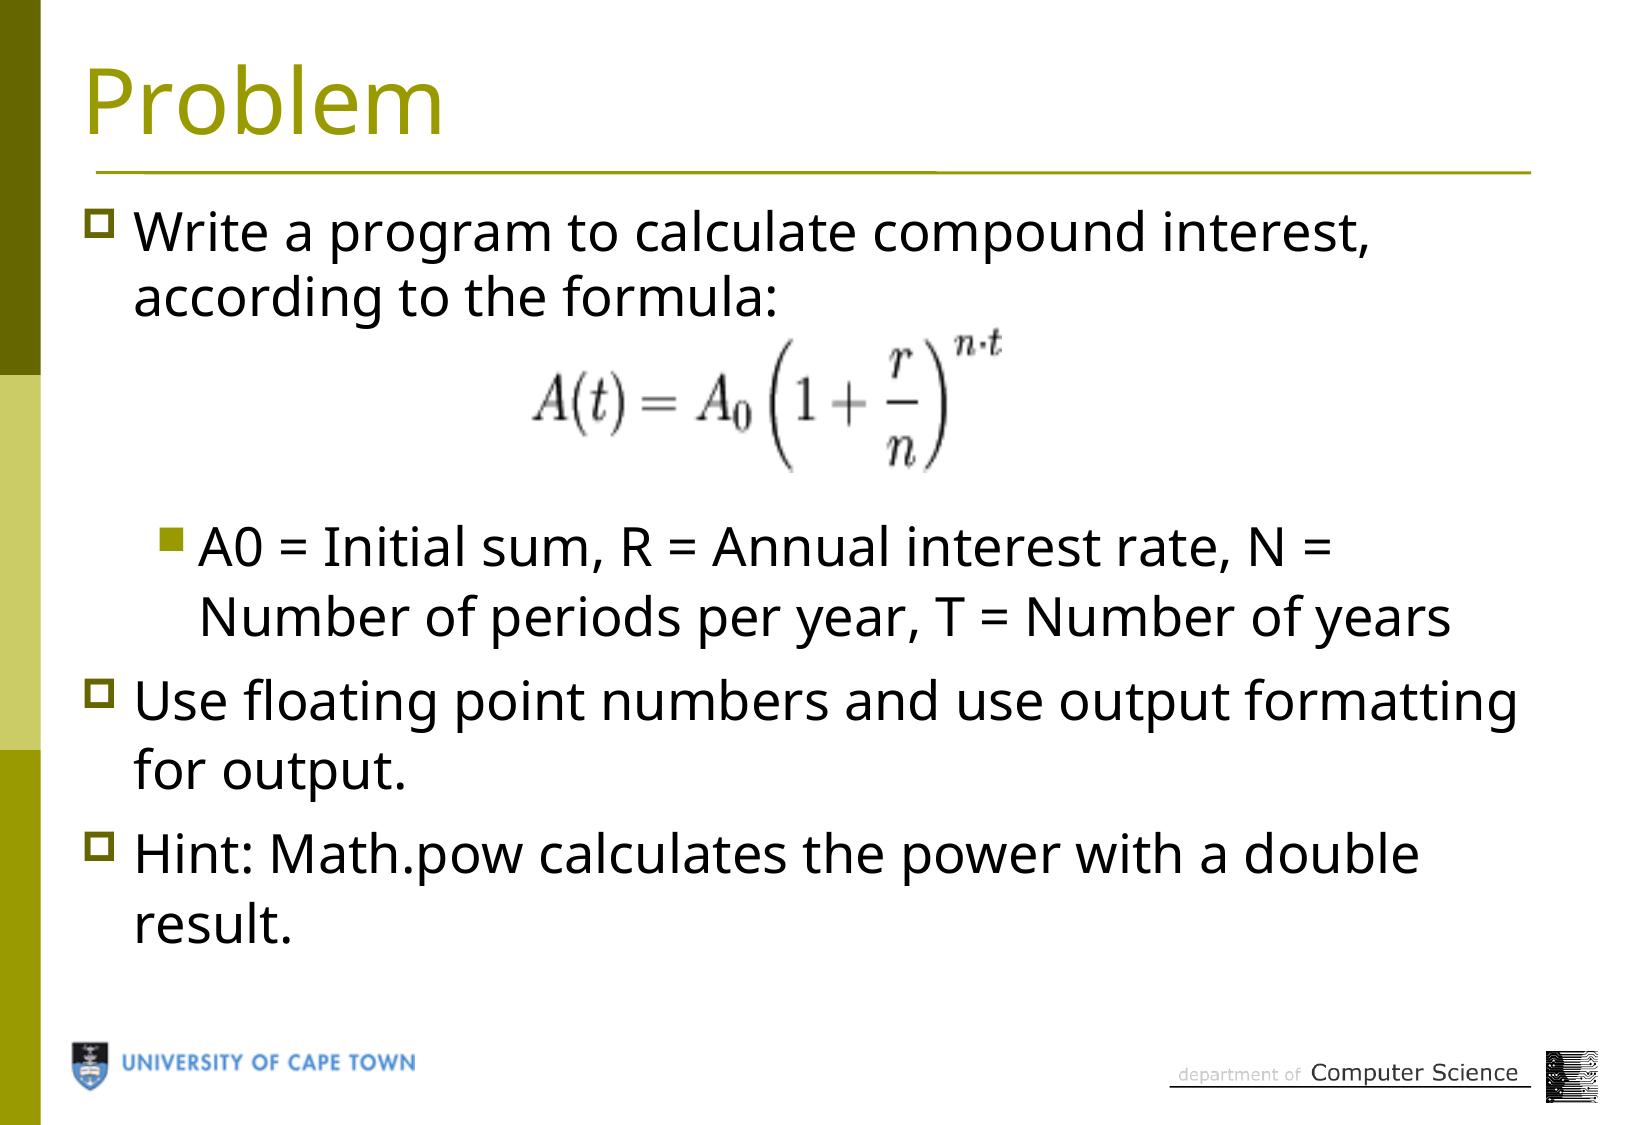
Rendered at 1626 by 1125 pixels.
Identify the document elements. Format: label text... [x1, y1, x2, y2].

picture [1546, 1051, 1598, 1103]
picture [531, 327, 1002, 473]
title Problem [81, 52, 1543, 164]
text_box Write a program to calculate compound interest, according to the formula: A0 = Initial sum, R = Annual interest rate, N = Number of periods per year, T = Number of years Use floating point numbers and use output formatting for output. Hint: Math.pow calculates the power with a double result. [81, 196, 1543, 990]
picture [1169, 1043, 1532, 1091]
picture [61, 1024, 415, 1103]
